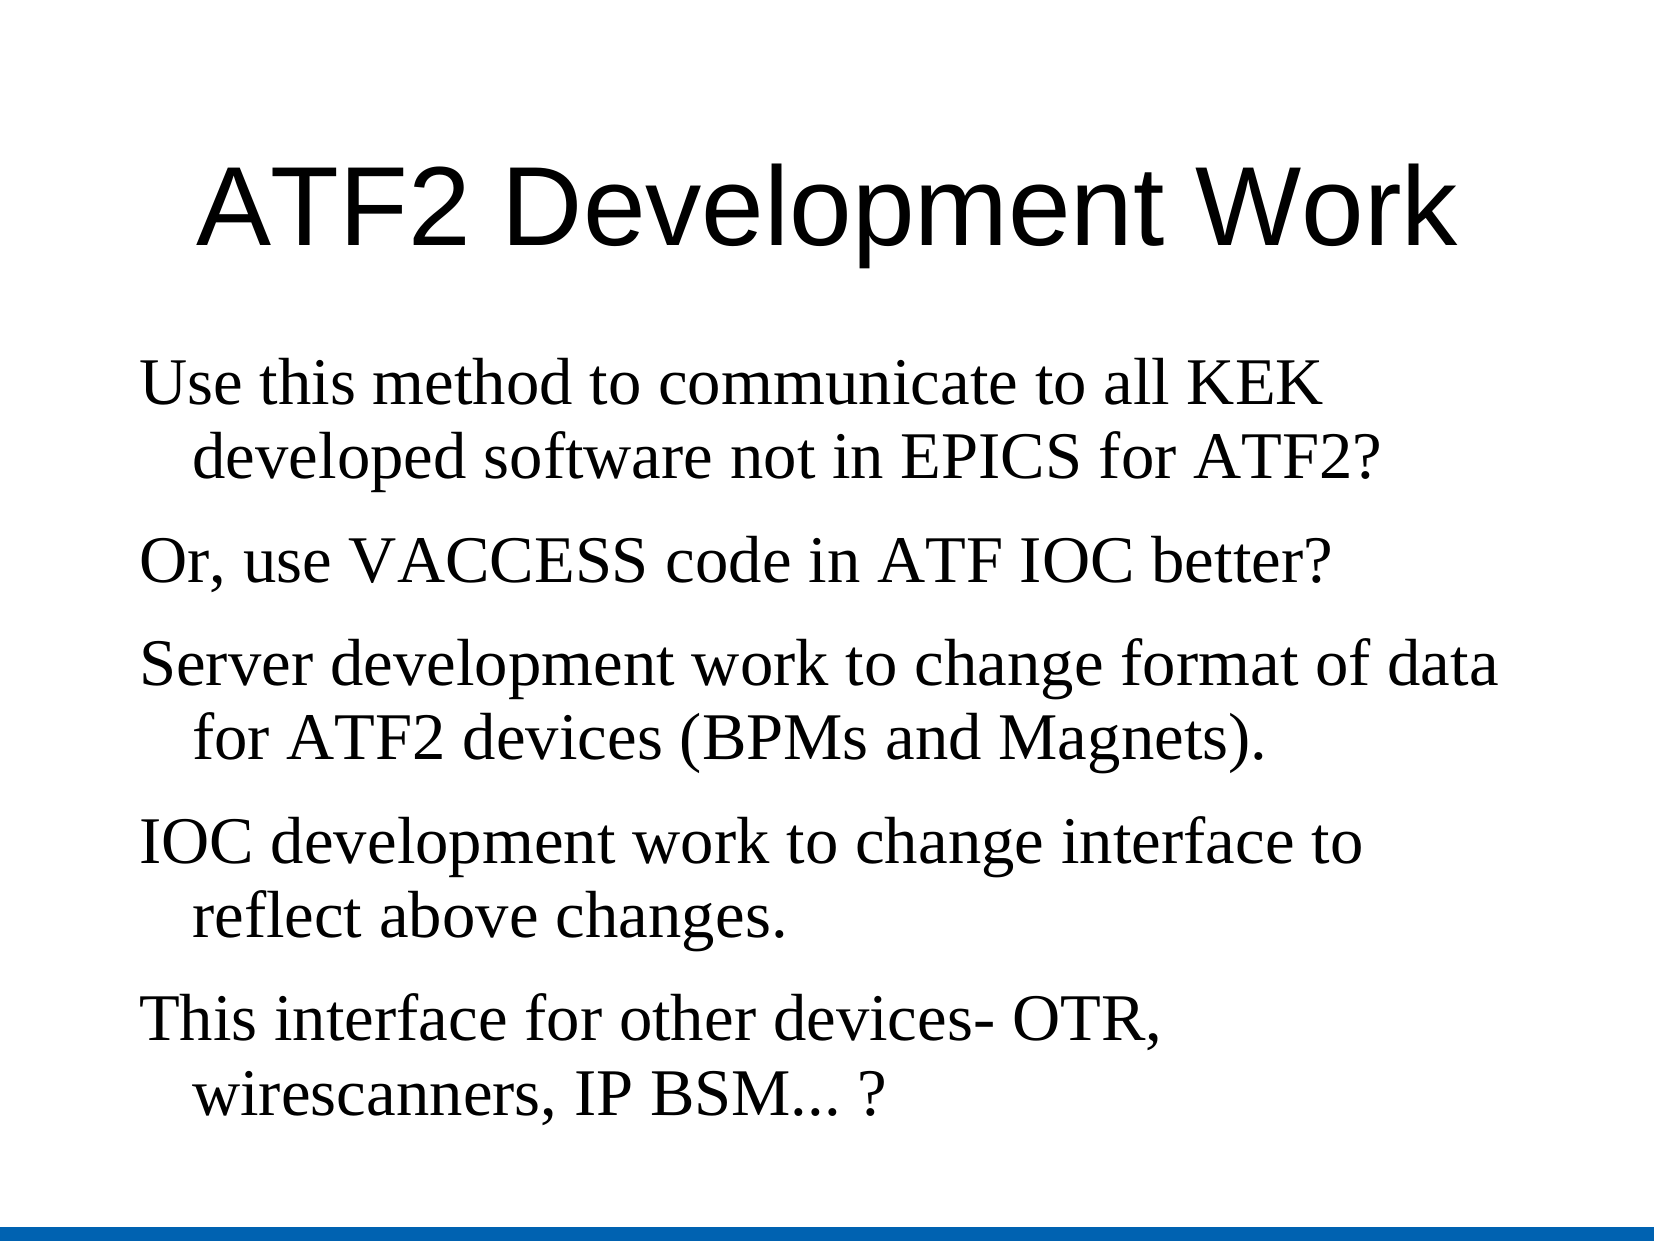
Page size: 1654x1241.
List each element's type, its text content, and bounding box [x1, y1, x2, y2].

list Use this method to communicate to all KEK developed software not in EPICS for ATF2? Or, use VACCESS code in ATF IOC better? Server development work to change format of data for ATF2 devices (BPMs and Magnets). IOC development work to change interface to reflect above changes. This interface for other devices- OTR, wirescanners, IP BSM... ? [121, 344, 1533, 1191]
title ATF2 Development Work [121, 102, 1533, 311]
